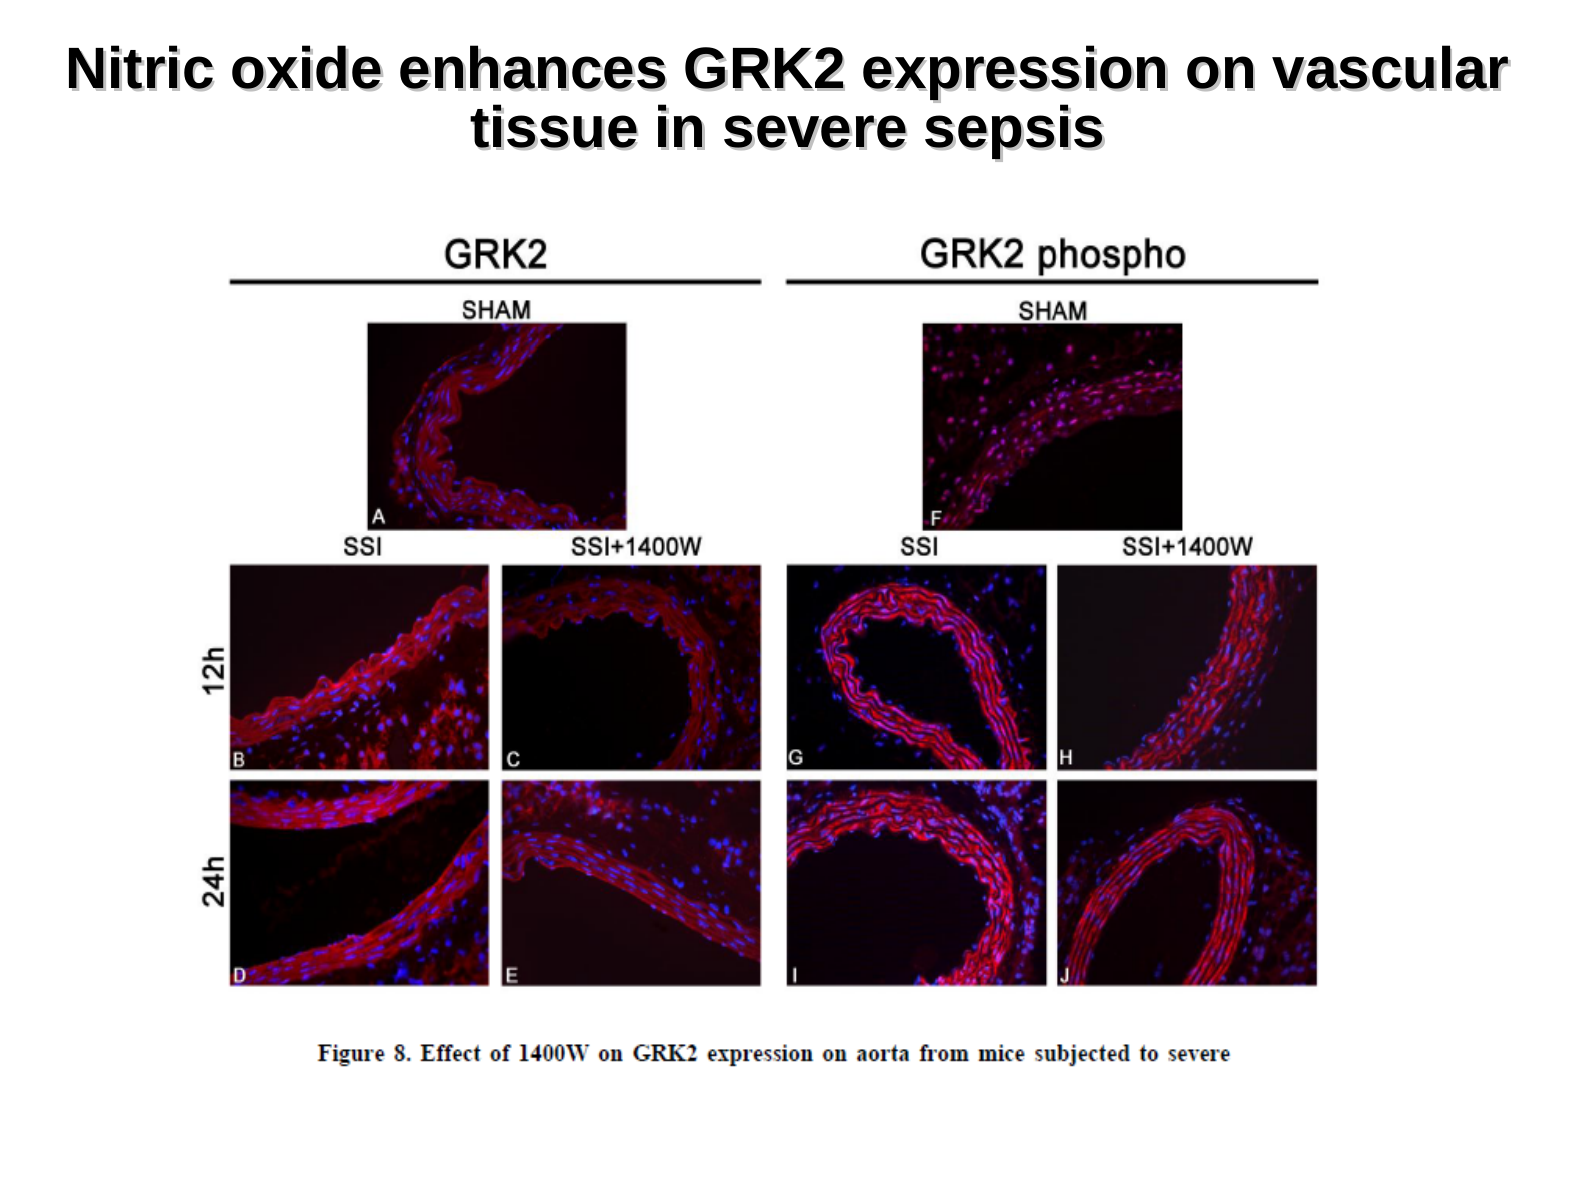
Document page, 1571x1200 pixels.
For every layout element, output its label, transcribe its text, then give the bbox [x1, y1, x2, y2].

text_box Nitric oxide enhances GRK2 expression on vascular tissue in severe sepsis [41, 33, 1536, 281]
picture [171, 281, 1400, 1073]
